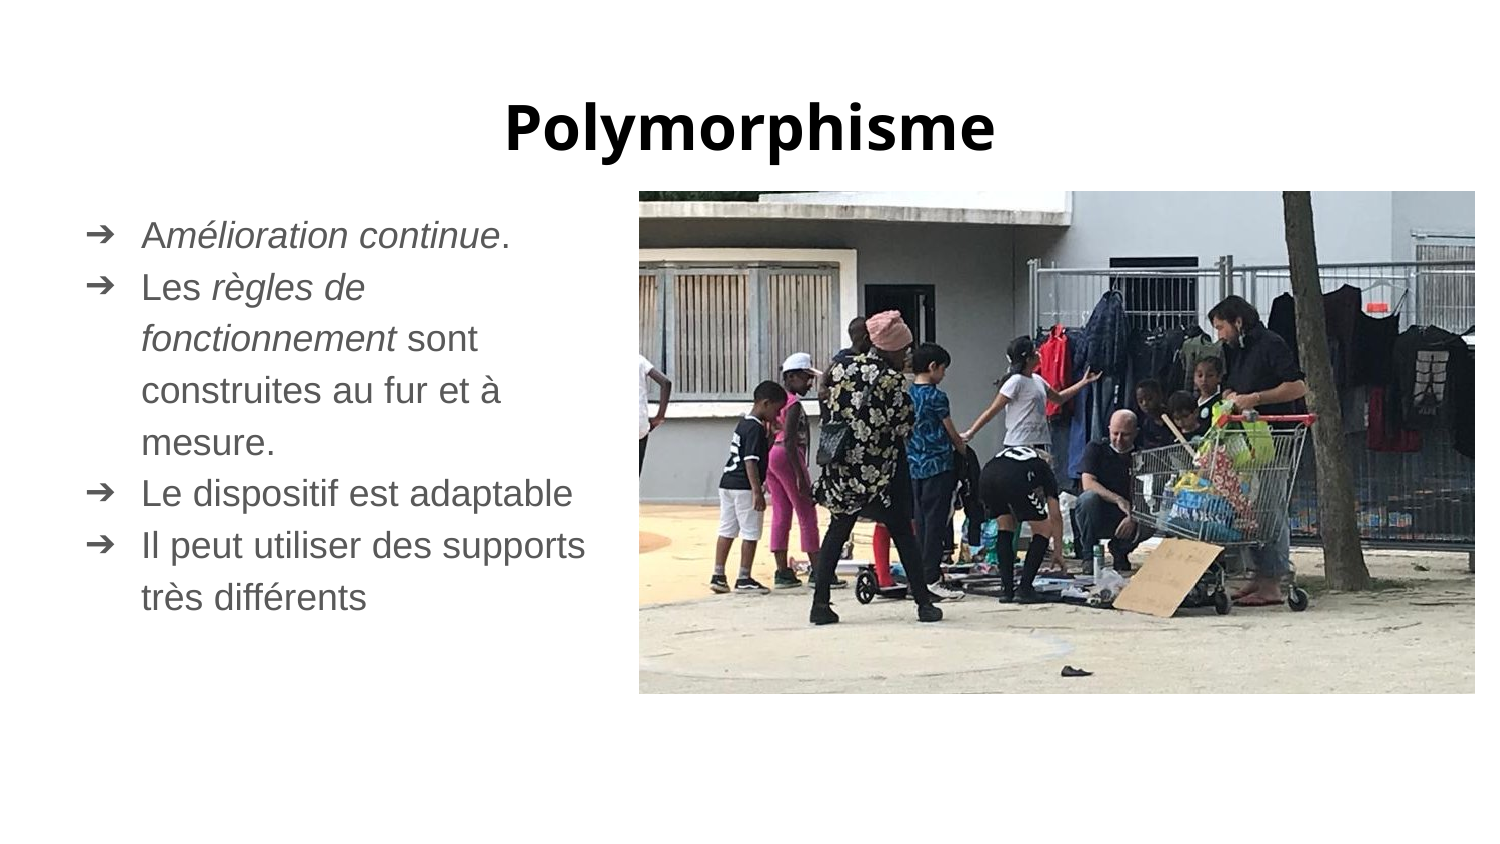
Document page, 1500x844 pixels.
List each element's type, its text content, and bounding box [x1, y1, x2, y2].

title Polymorphisme [51, 72, 1449, 167]
picture [639, 191, 1475, 694]
list Amélioration continue. Les règles de fonctionnement sont construites au fur et à mesure. Le dispositif est adaptable Il peut utiliser des supports très différents [51, 189, 633, 651]
